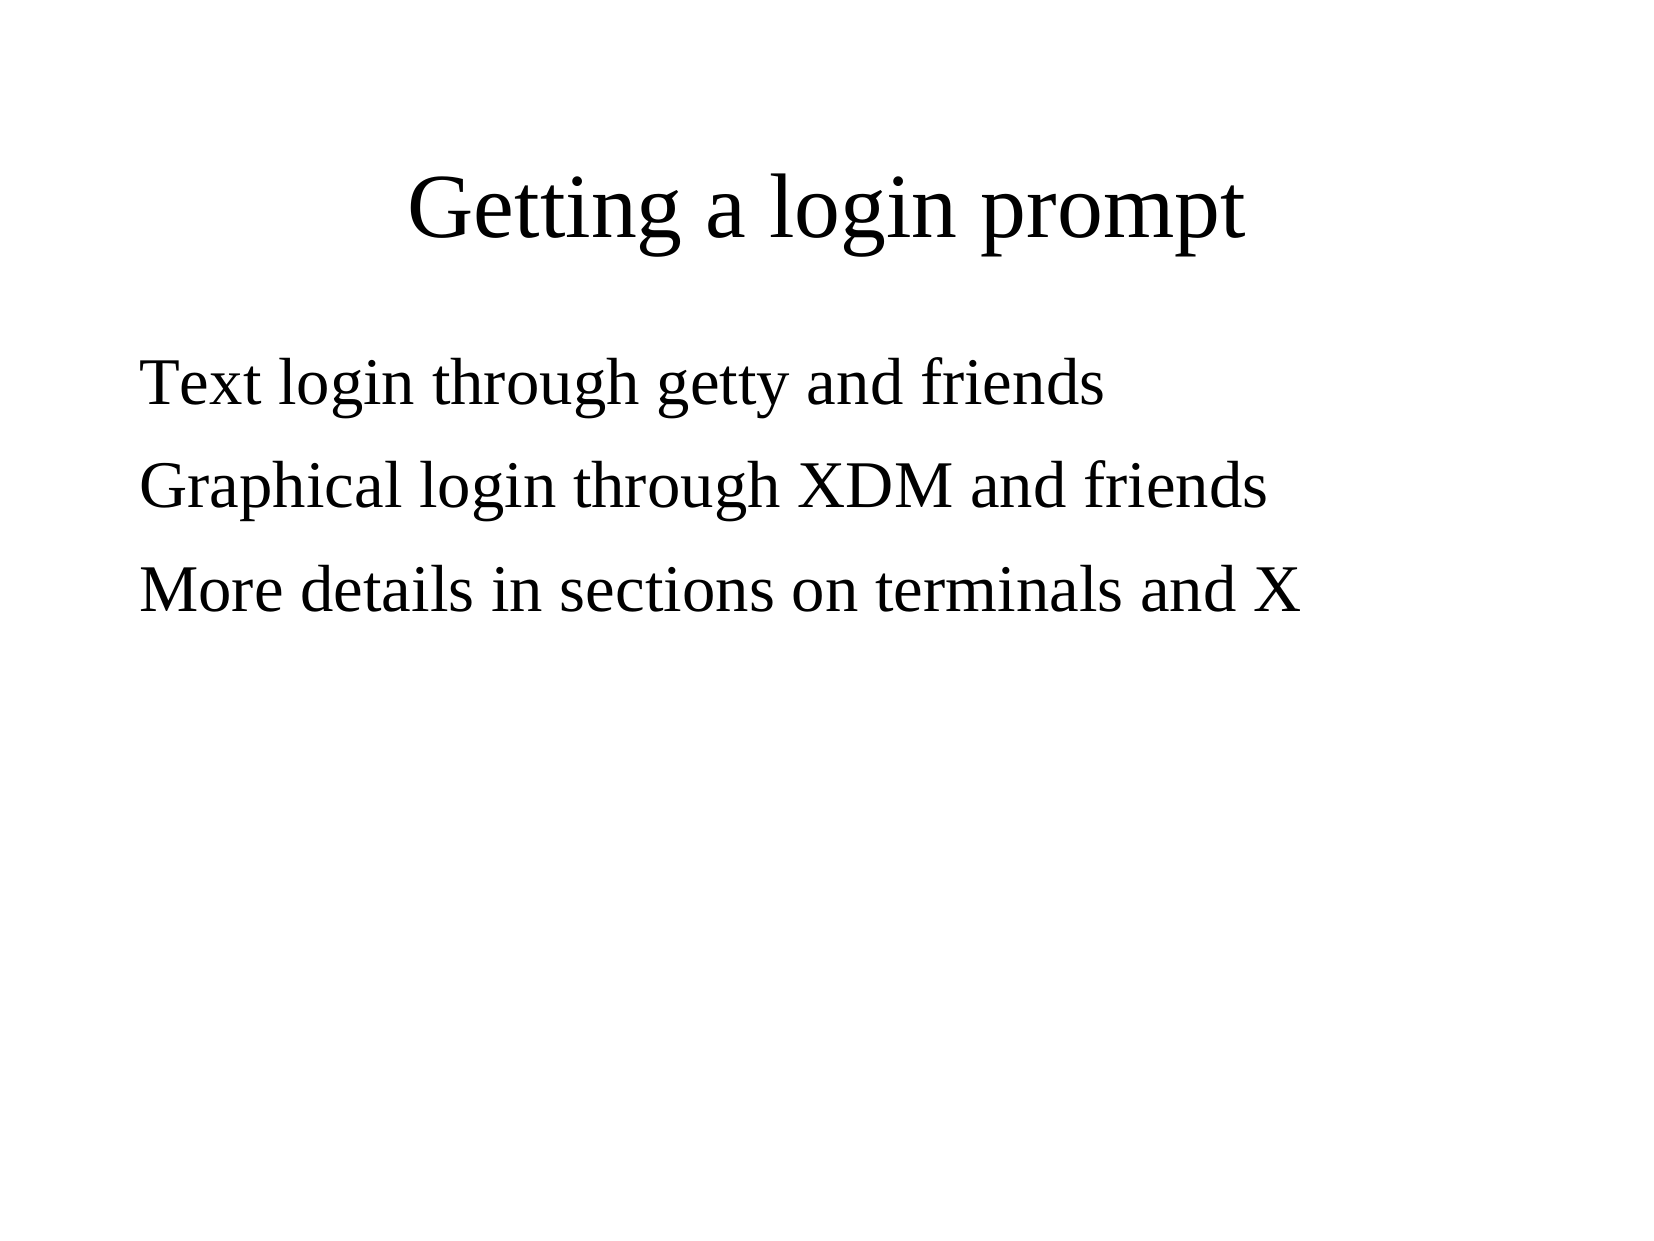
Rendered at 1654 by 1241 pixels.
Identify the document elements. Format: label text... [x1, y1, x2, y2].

list Text login through getty and friends Graphical login through XDM and friends More details in sections on terminals and X [121, 344, 1534, 1127]
title Getting a login prompt [121, 102, 1534, 311]
